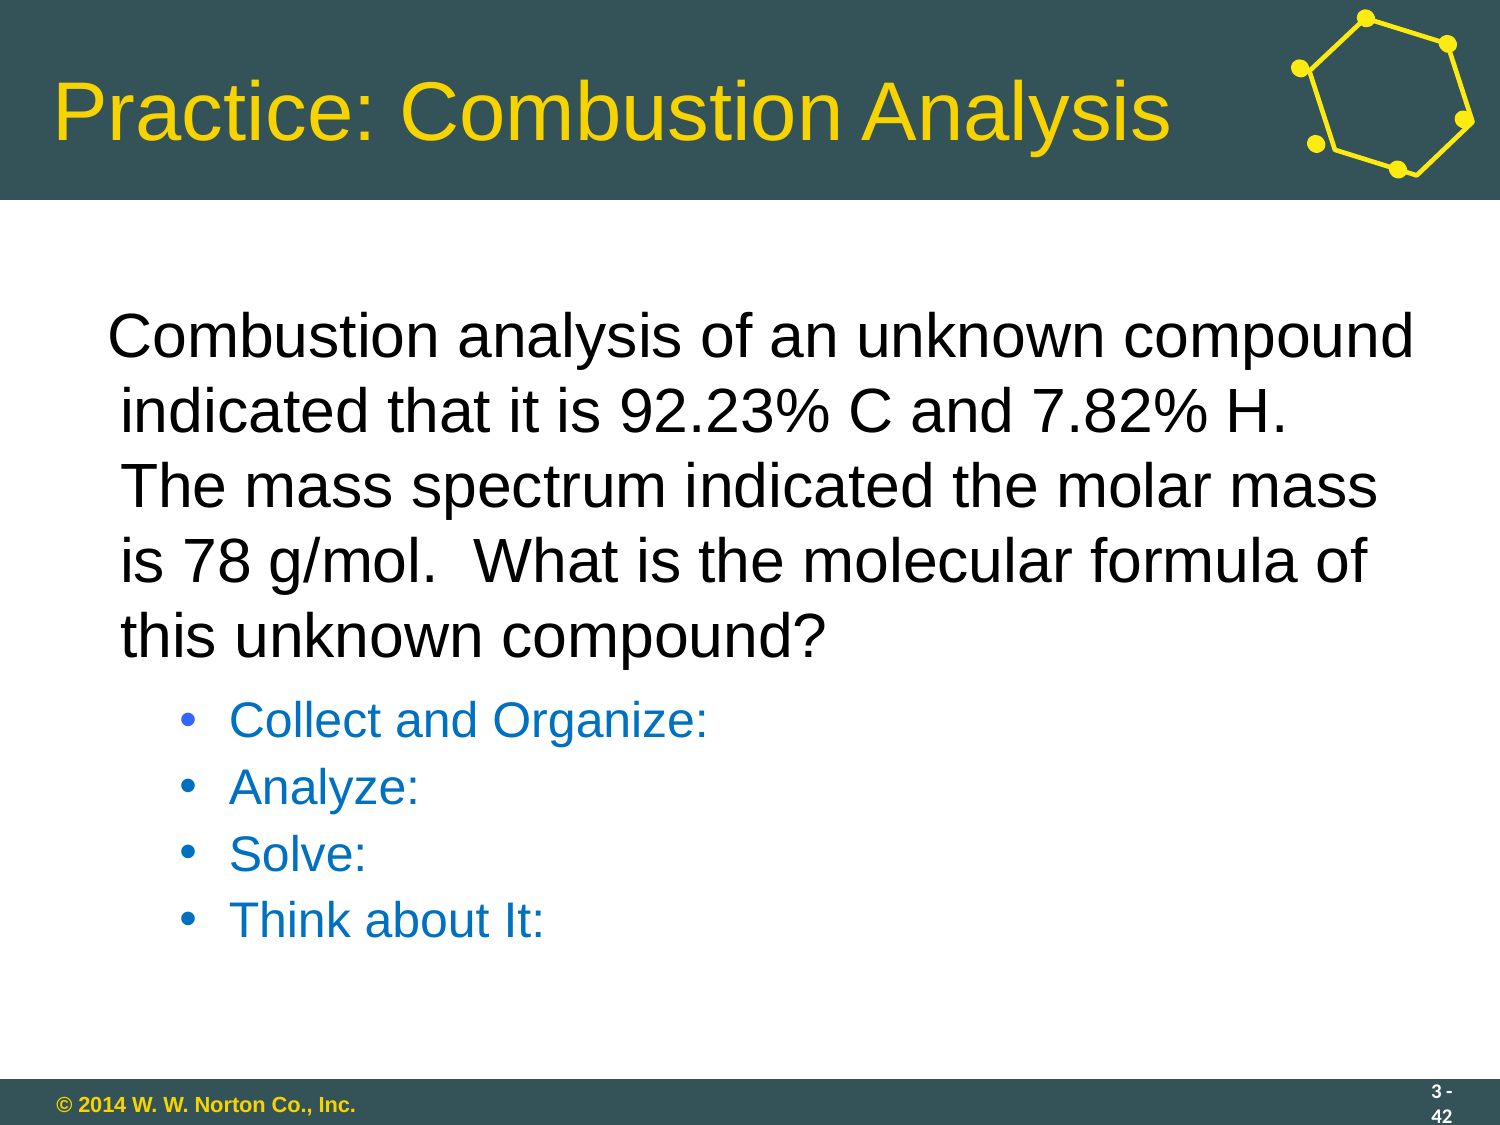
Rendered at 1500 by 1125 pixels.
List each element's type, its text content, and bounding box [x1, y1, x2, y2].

title Practice: Combustion Analysis [37, 19, 1213, 195]
list Combustion analysis of an unknown compound indicated that it is 92.23% C and 7.82% H. The mass spectrum indicated the molar mass is 78 g/mol. What is the molecular formula of this unknown compound? [75, 287, 1438, 988]
slide_number 3 - <number> [1411, 1086, 1468, 1119]
text_box Collect and Organize: Analyze: Solve: Think about It: [125, 687, 932, 956]
